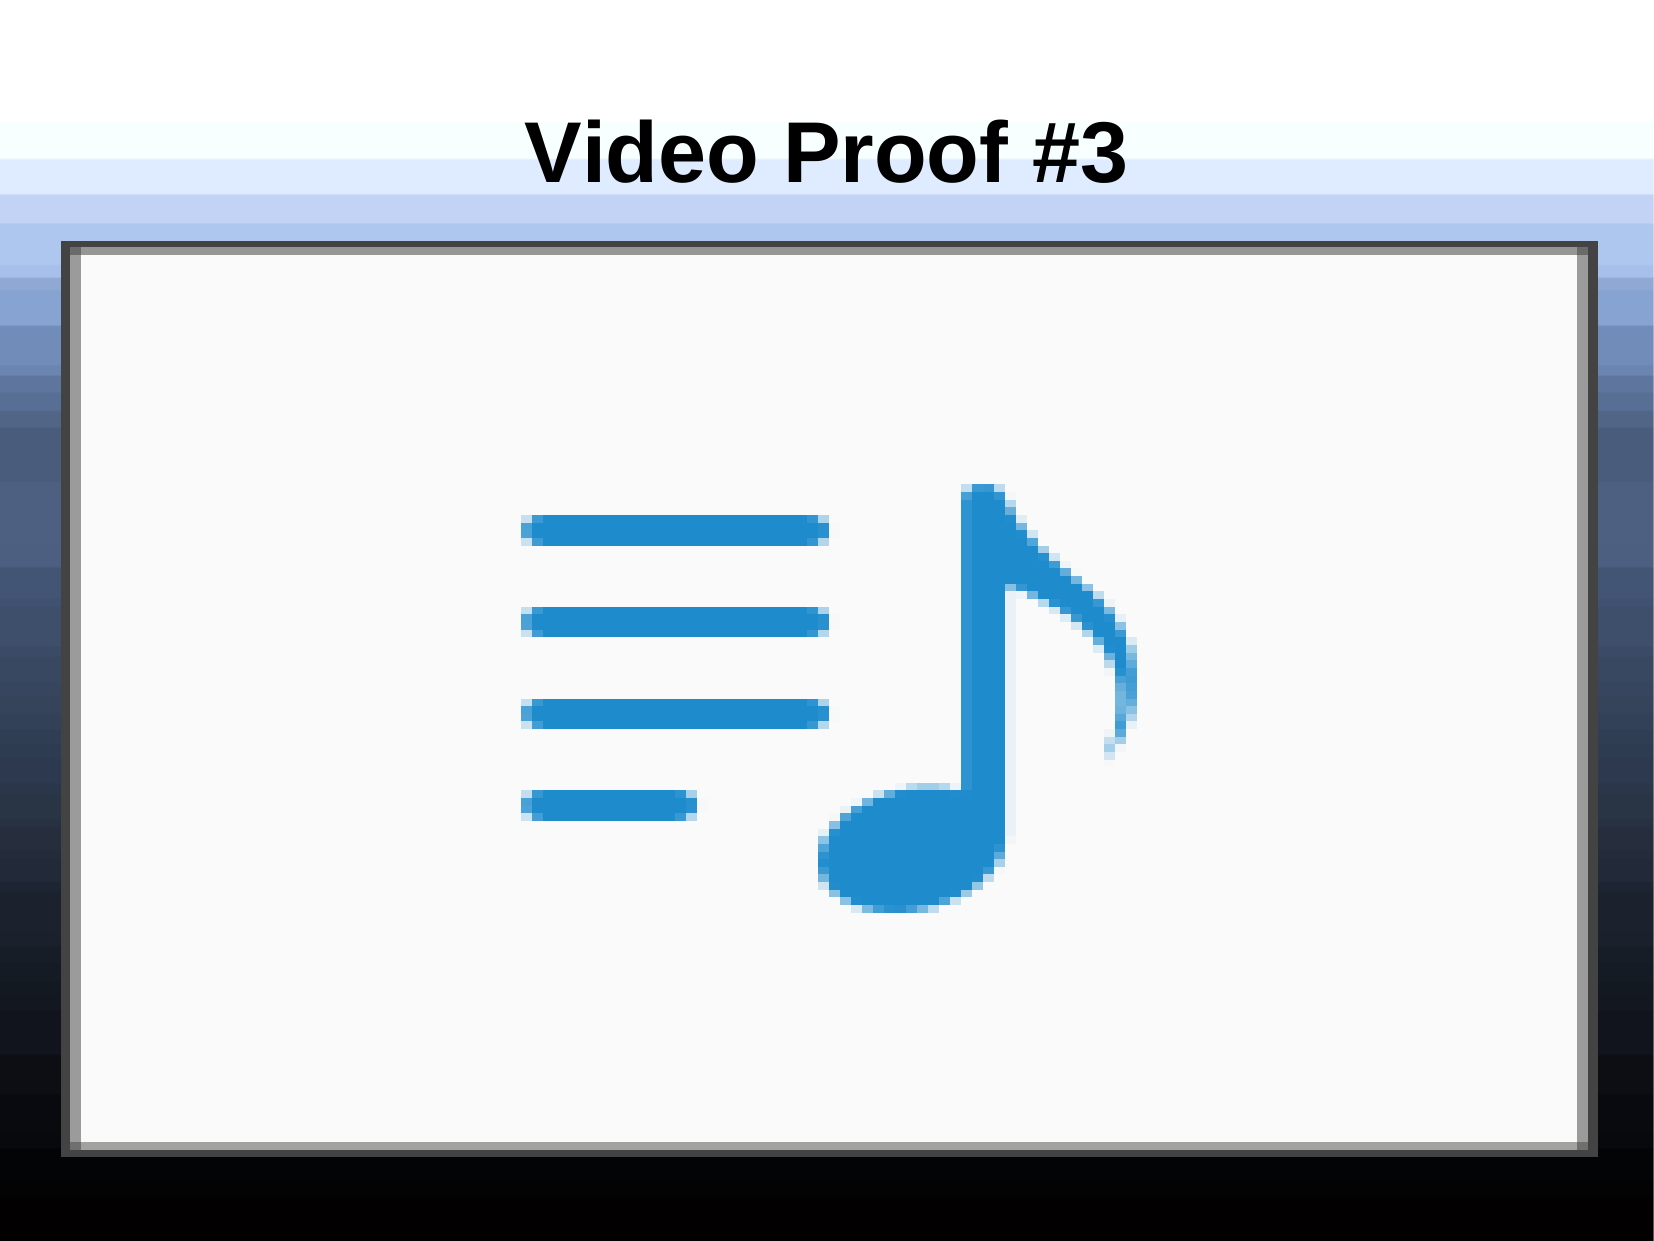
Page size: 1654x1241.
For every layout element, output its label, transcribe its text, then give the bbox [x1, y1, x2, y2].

title Video Proof #3 [82, 49, 1571, 240]
text_box [60, 240, 1599, 1158]
picture [0, 0, 1654, 1241]
